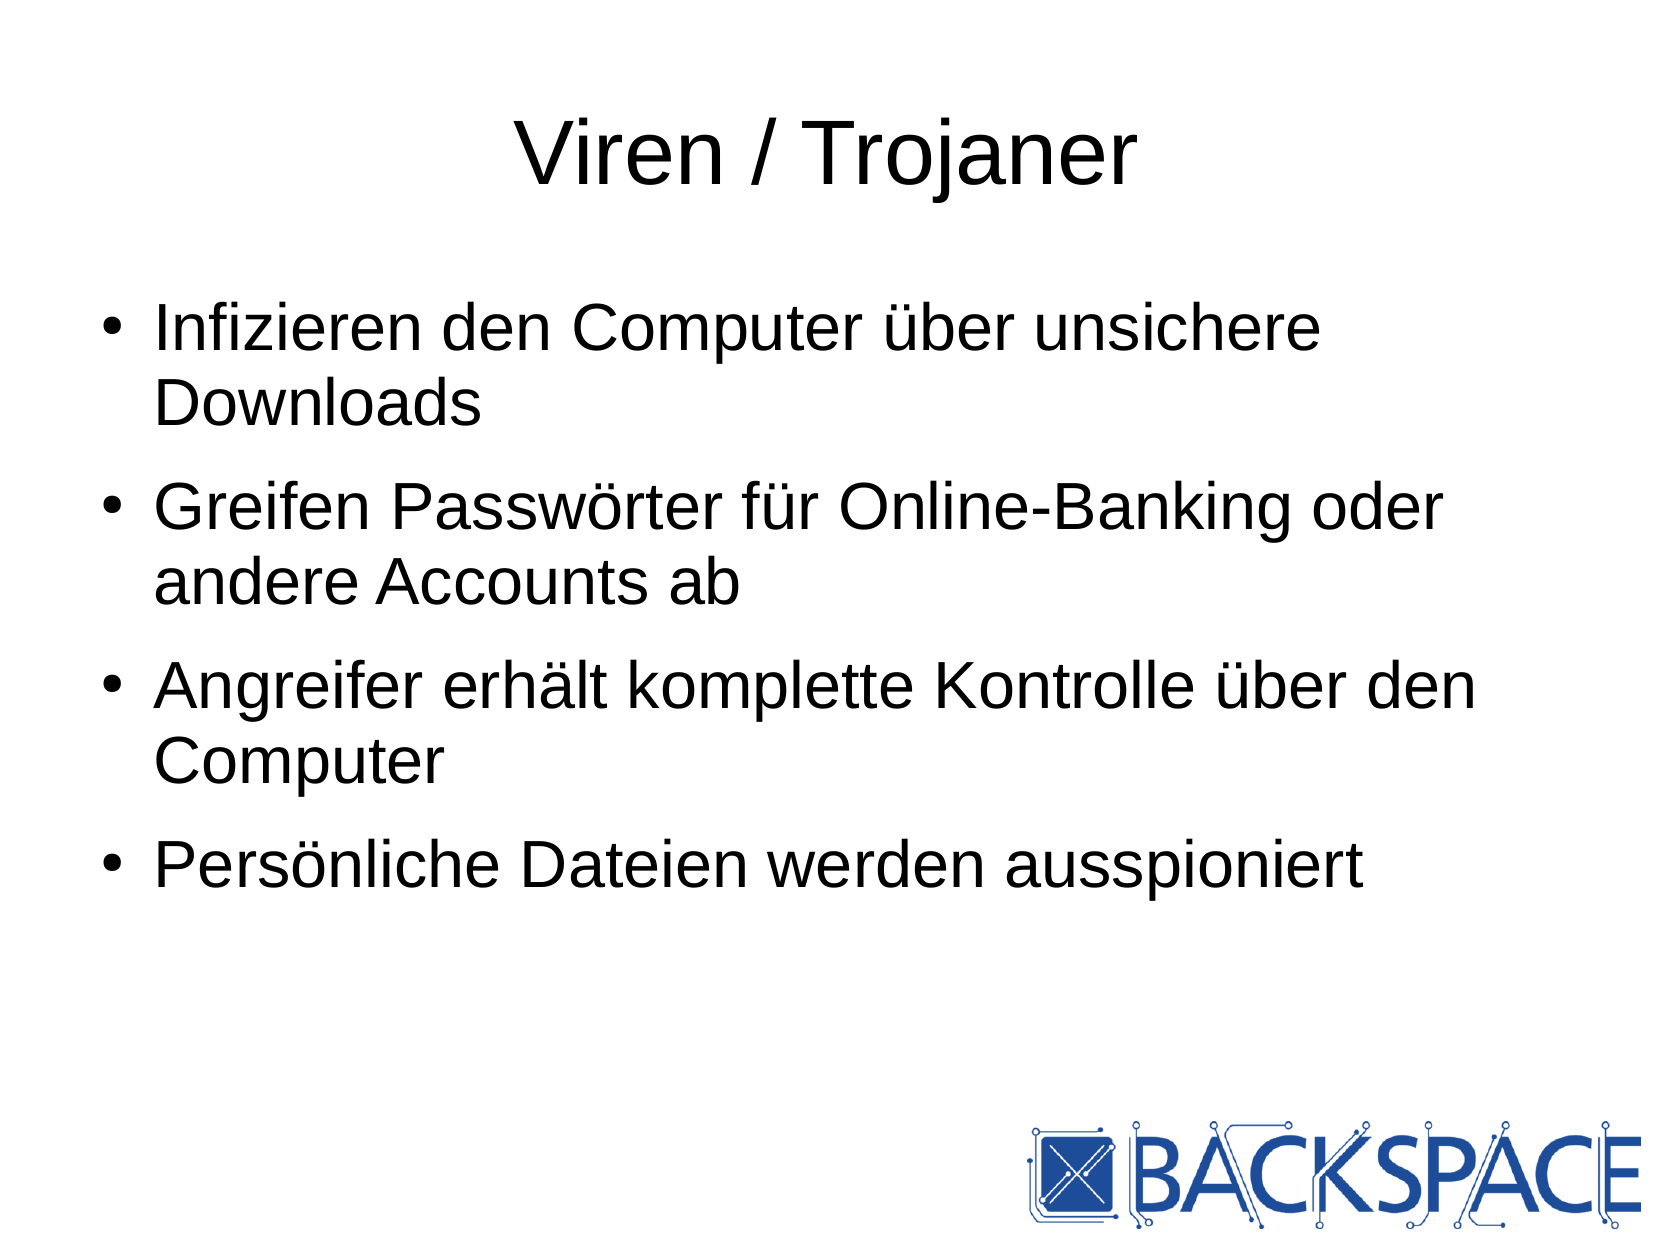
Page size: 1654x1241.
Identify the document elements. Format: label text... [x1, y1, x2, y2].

list Infizieren den Computer über unsichere Downloads Greifen Passwörter für Online-Banking oder andere Accounts ab Angreifer erhält komplette Kontrolle über den Computer Persönliche Dateien werden ausspioniert [82, 290, 1538, 1010]
picture [1027, 1121, 1641, 1229]
title Viren / Trojaner [82, 49, 1571, 257]
